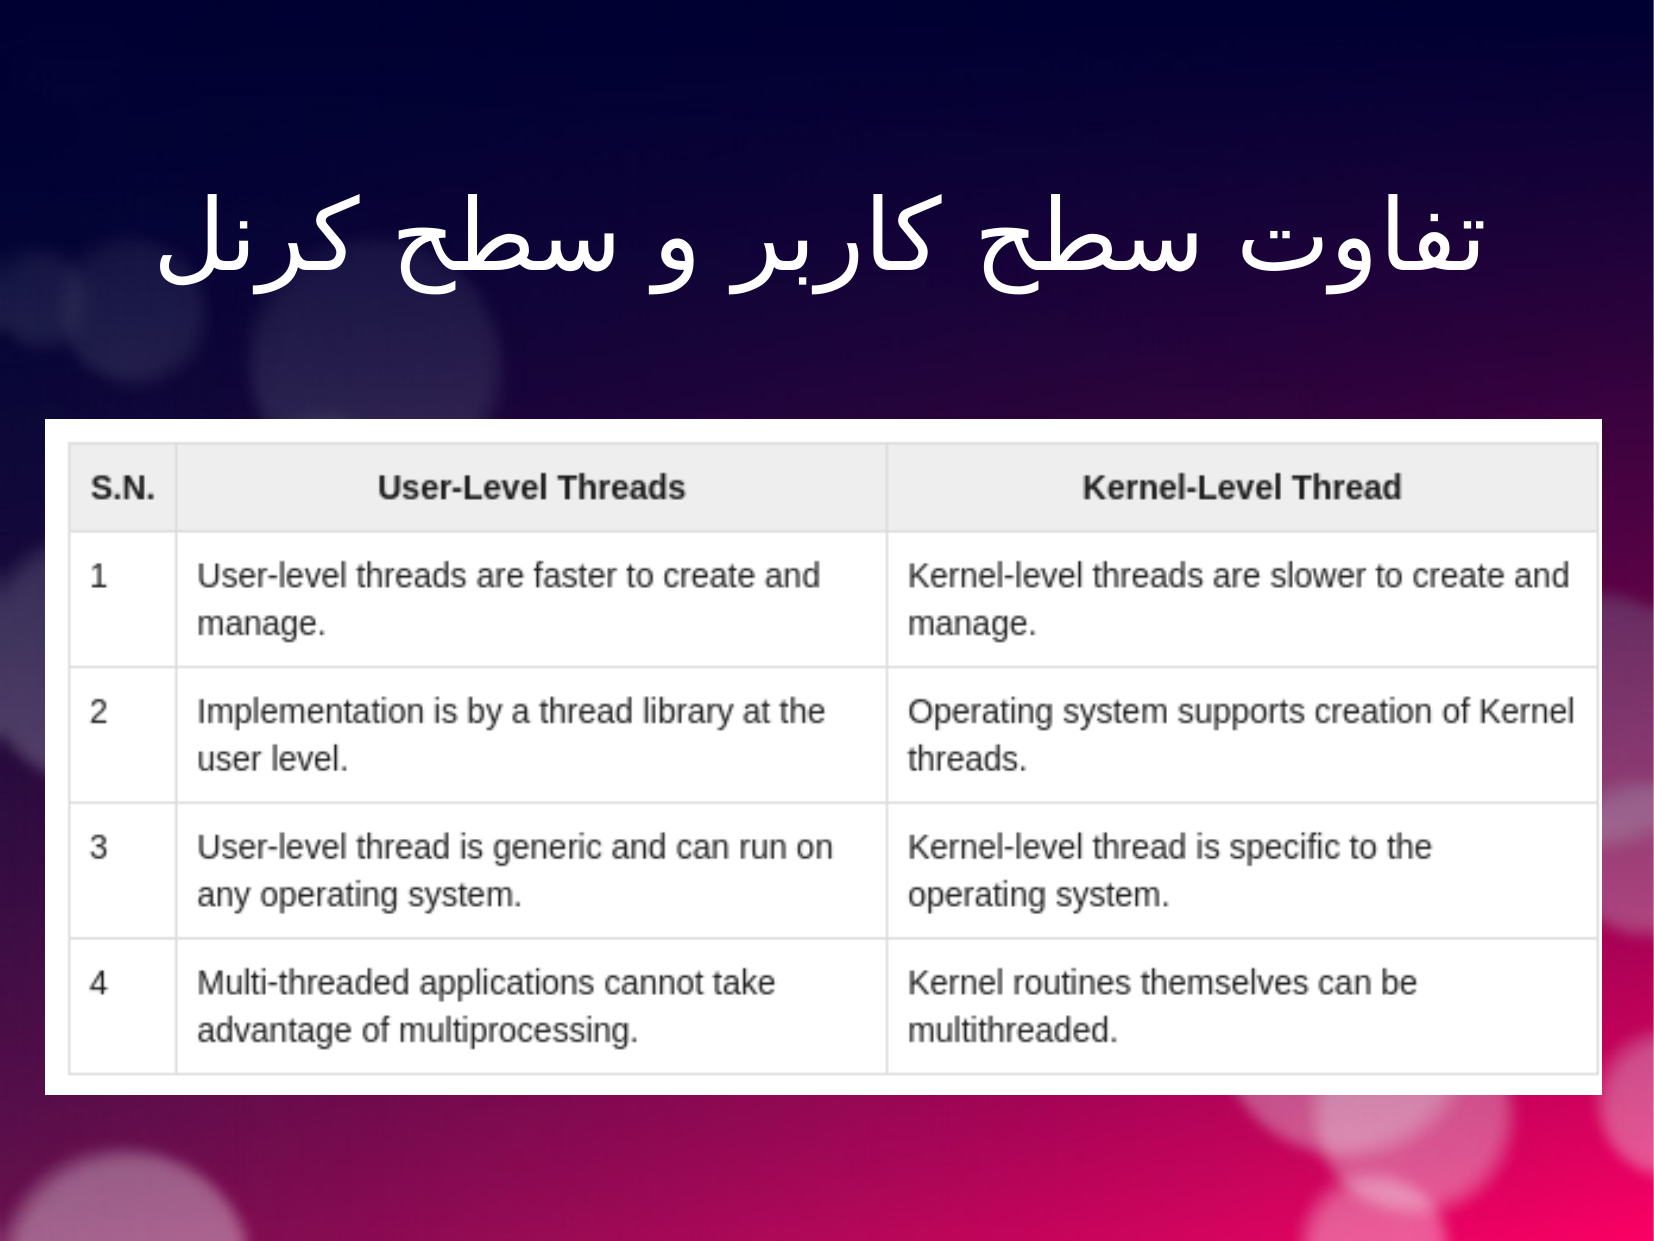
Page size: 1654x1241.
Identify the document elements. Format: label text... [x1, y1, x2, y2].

picture [0, 0, 1654, 1241]
title تفاوت سطح کاربر و سطح کرنل [76, 131, 1565, 340]
